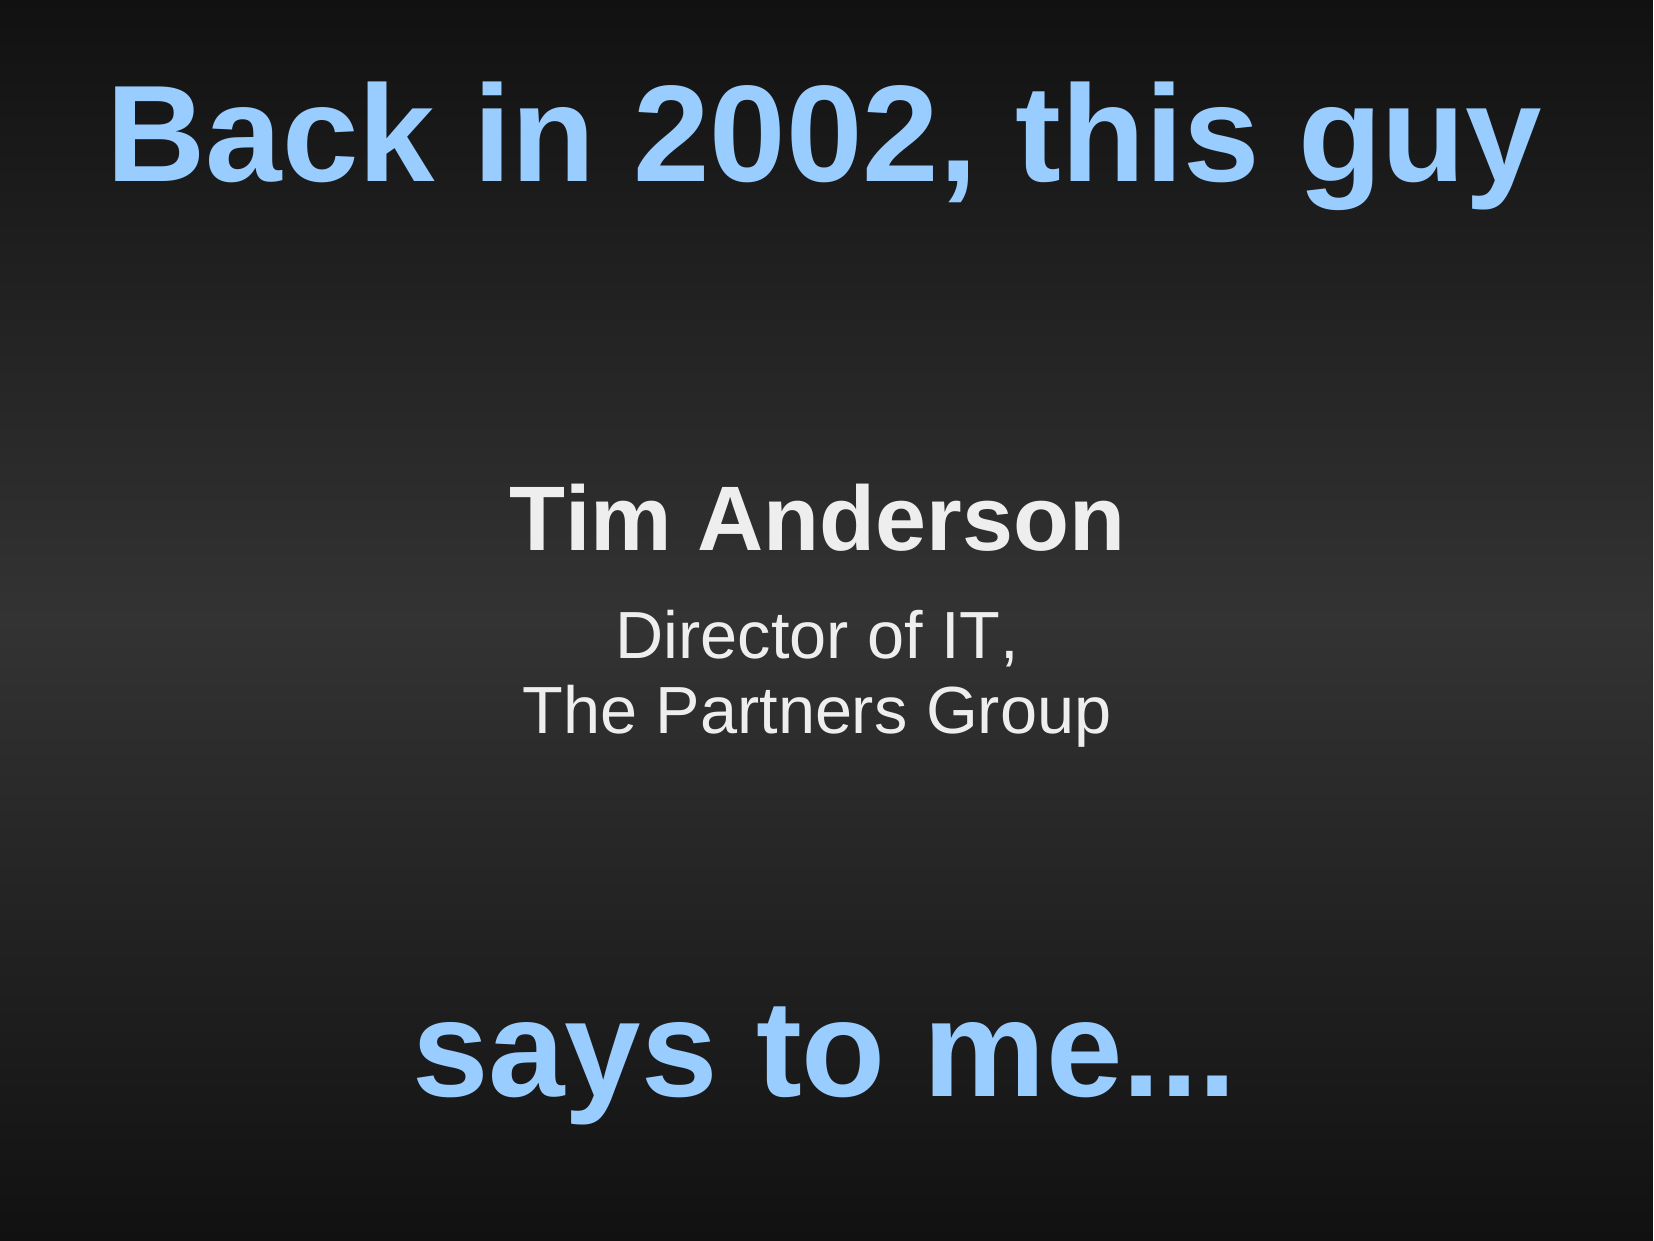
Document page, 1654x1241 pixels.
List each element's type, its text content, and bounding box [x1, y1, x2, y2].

title says to me... [0, 945, 1651, 1153]
title Back in 2002, this guy [0, 30, 1651, 238]
title Tim Anderson Director of IT, The Partners Group [60, 240, 1576, 976]
